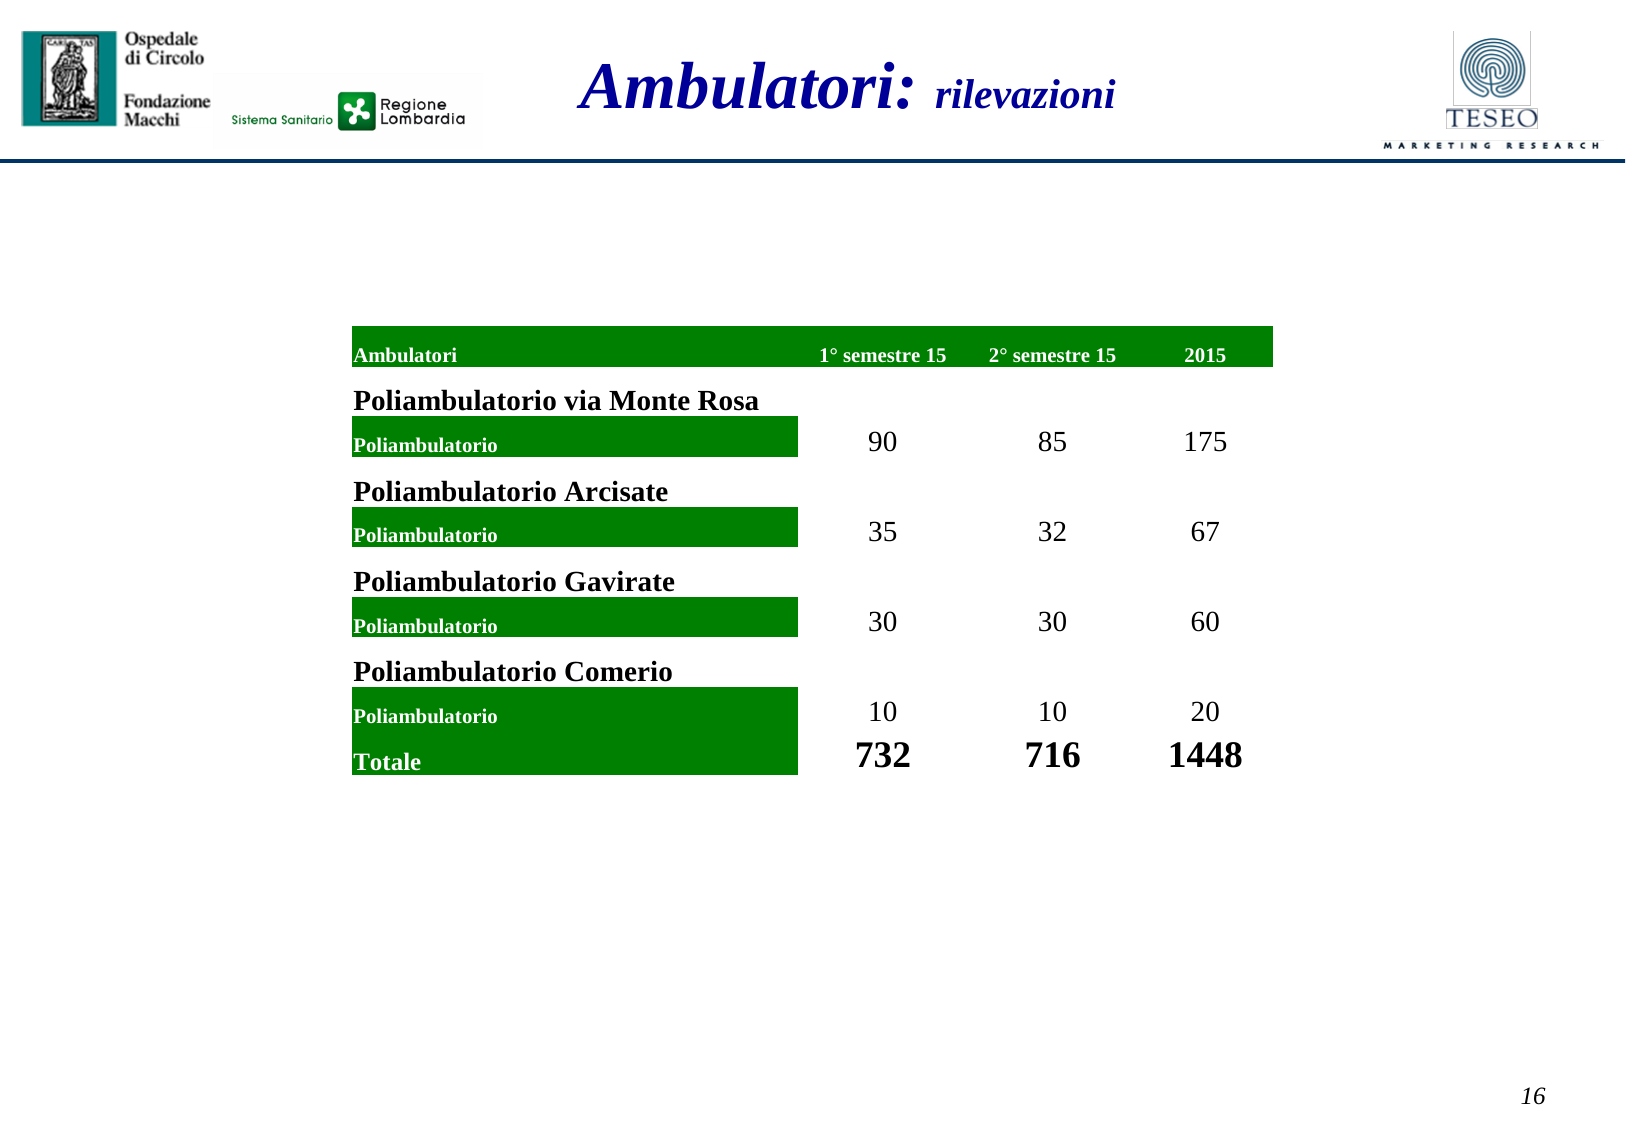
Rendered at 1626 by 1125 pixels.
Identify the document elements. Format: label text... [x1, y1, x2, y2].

picture [1381, 31, 1604, 149]
table_cell 85 [968, 416, 1138, 457]
table_header Ambulatori [352, 326, 798, 367]
table_cell [968, 367, 1138, 416]
table_cell [1138, 457, 1273, 507]
table_cell 1448 [1138, 728, 1273, 775]
table_header 2015 [1138, 326, 1273, 367]
table_cell 732 [798, 728, 968, 775]
table_cell 175 [1138, 416, 1273, 457]
table_cell Poliambulatorio [352, 507, 798, 547]
table_cell Poliambulatorio [352, 597, 798, 637]
table_cell Poliambulatorio Comerio [352, 637, 1138, 687]
picture [21, 31, 483, 149]
table_cell Totale [352, 728, 798, 775]
table_cell 30 [968, 597, 1138, 637]
table_cell 67 [1138, 507, 1273, 547]
table_cell 716 [968, 728, 1138, 775]
table_cell [1138, 547, 1273, 597]
table_cell Poliambulatorio [352, 687, 798, 728]
table_cell [798, 367, 968, 416]
table_cell [1138, 367, 1273, 416]
table_cell Poliambulatorio Gavirate [352, 547, 1138, 597]
table_cell 60 [1138, 597, 1273, 637]
table_cell 20 [1138, 687, 1273, 728]
table_cell [1138, 637, 1273, 687]
table_cell 32 [968, 507, 1138, 547]
table_header 1° semestre 15 [798, 326, 968, 367]
table_cell 90 [798, 416, 968, 457]
table_cell Poliambulatorio Arcisate [352, 457, 1138, 507]
table_cell Poliambulatorio [352, 416, 798, 457]
table_cell 35 [798, 507, 968, 547]
table_cell 30 [798, 597, 968, 637]
table_cell 10 [798, 687, 968, 728]
table_cell 10 [968, 687, 1138, 728]
text_box Ambulatori: rilevazioni [304, 18, 1392, 144]
table_header 2° semestre 15 [968, 326, 1138, 367]
table_cell Poliambulatorio via Monte Rosa [352, 367, 798, 416]
